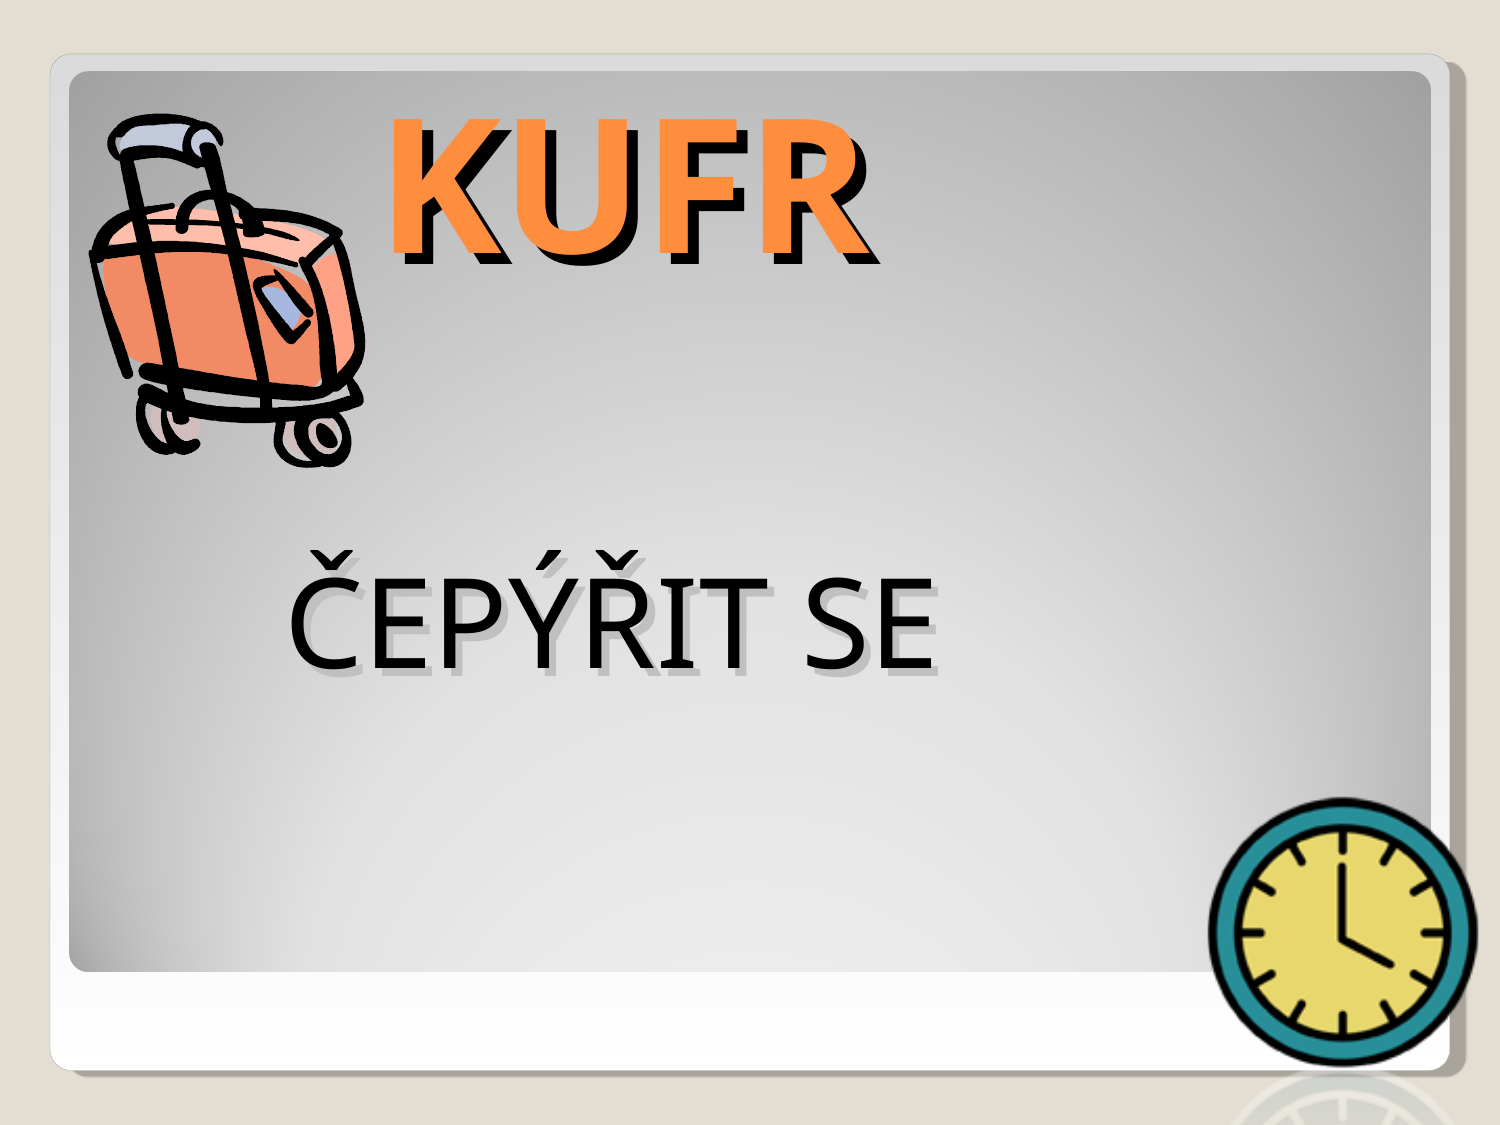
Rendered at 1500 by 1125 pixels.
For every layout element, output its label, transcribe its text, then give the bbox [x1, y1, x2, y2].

text_box KUFR [362, 54, 1379, 362]
picture [69, 71, 1500, 1125]
text_box ČEPÝŘIT SE [107, 536, 1117, 780]
